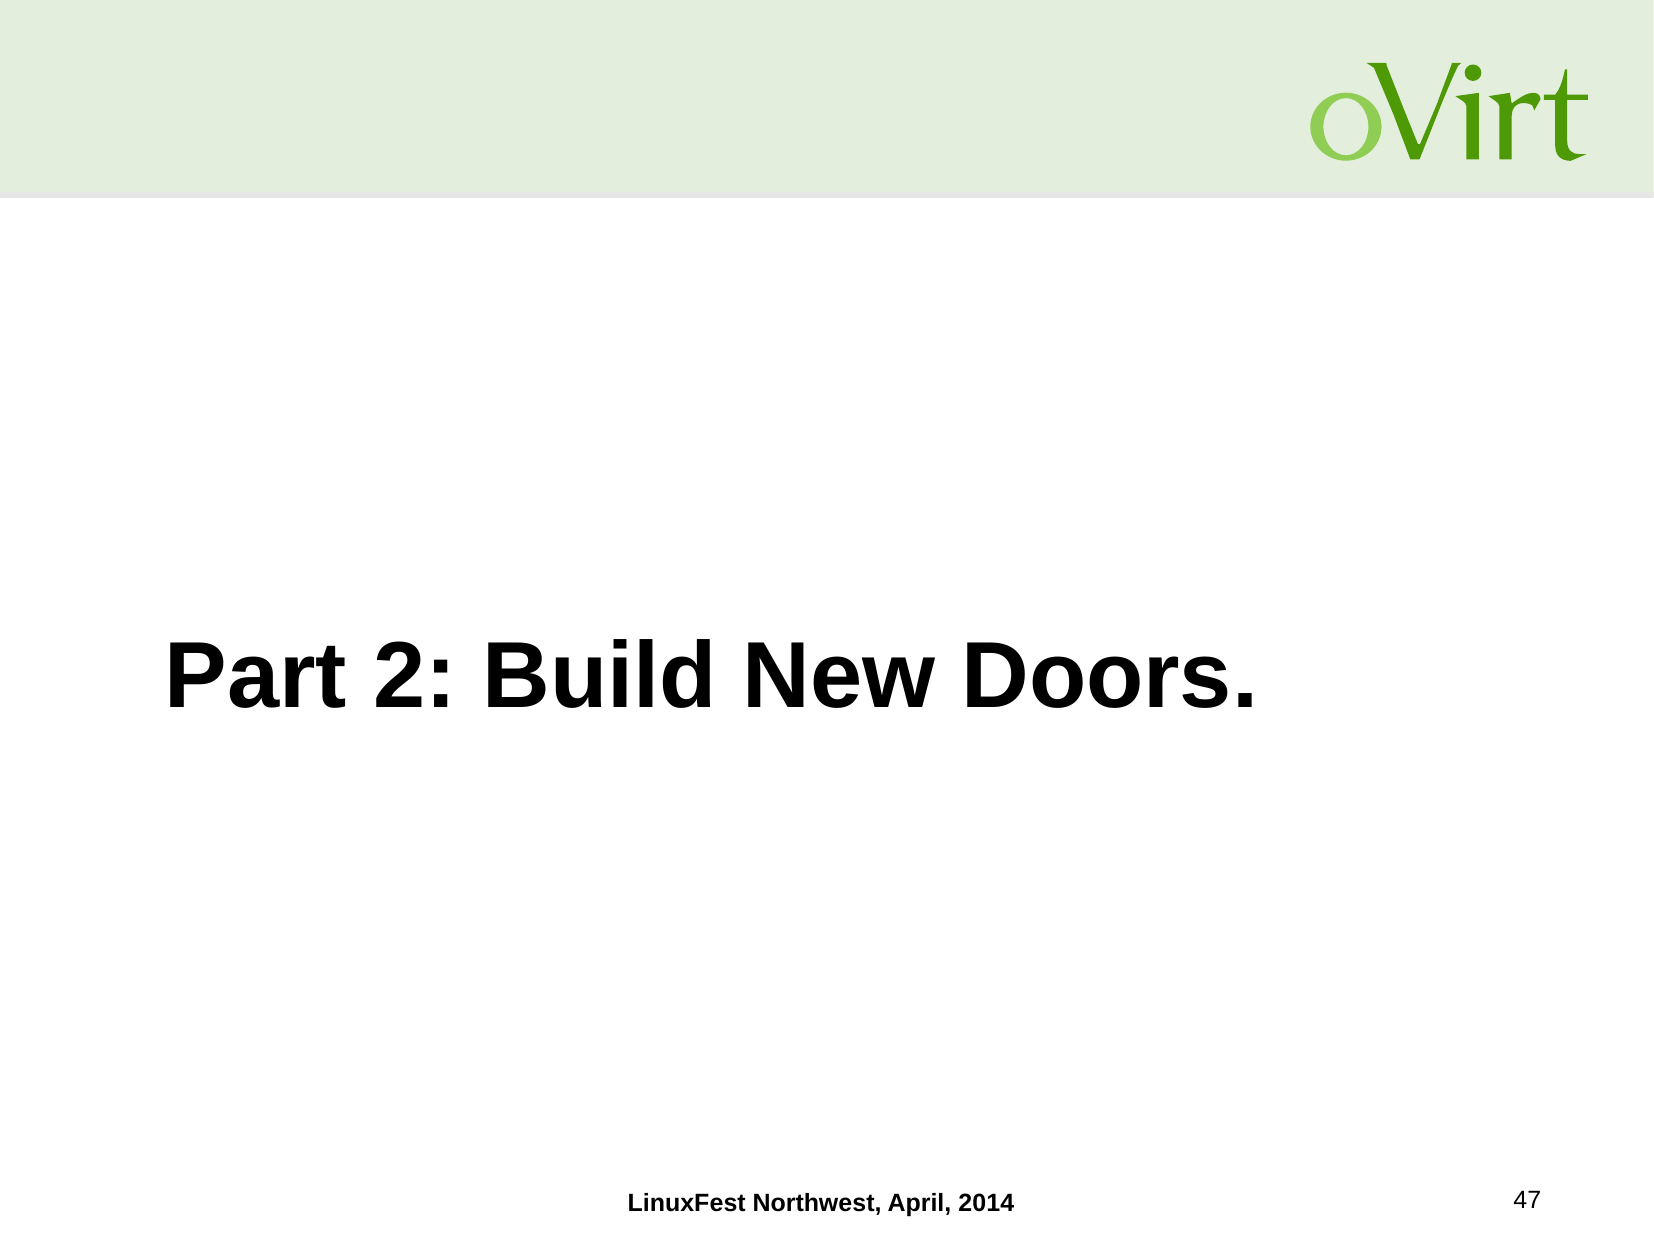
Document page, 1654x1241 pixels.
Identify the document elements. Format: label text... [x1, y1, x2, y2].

text_box Part 2: Build New Doors. [150, 615, 1654, 750]
